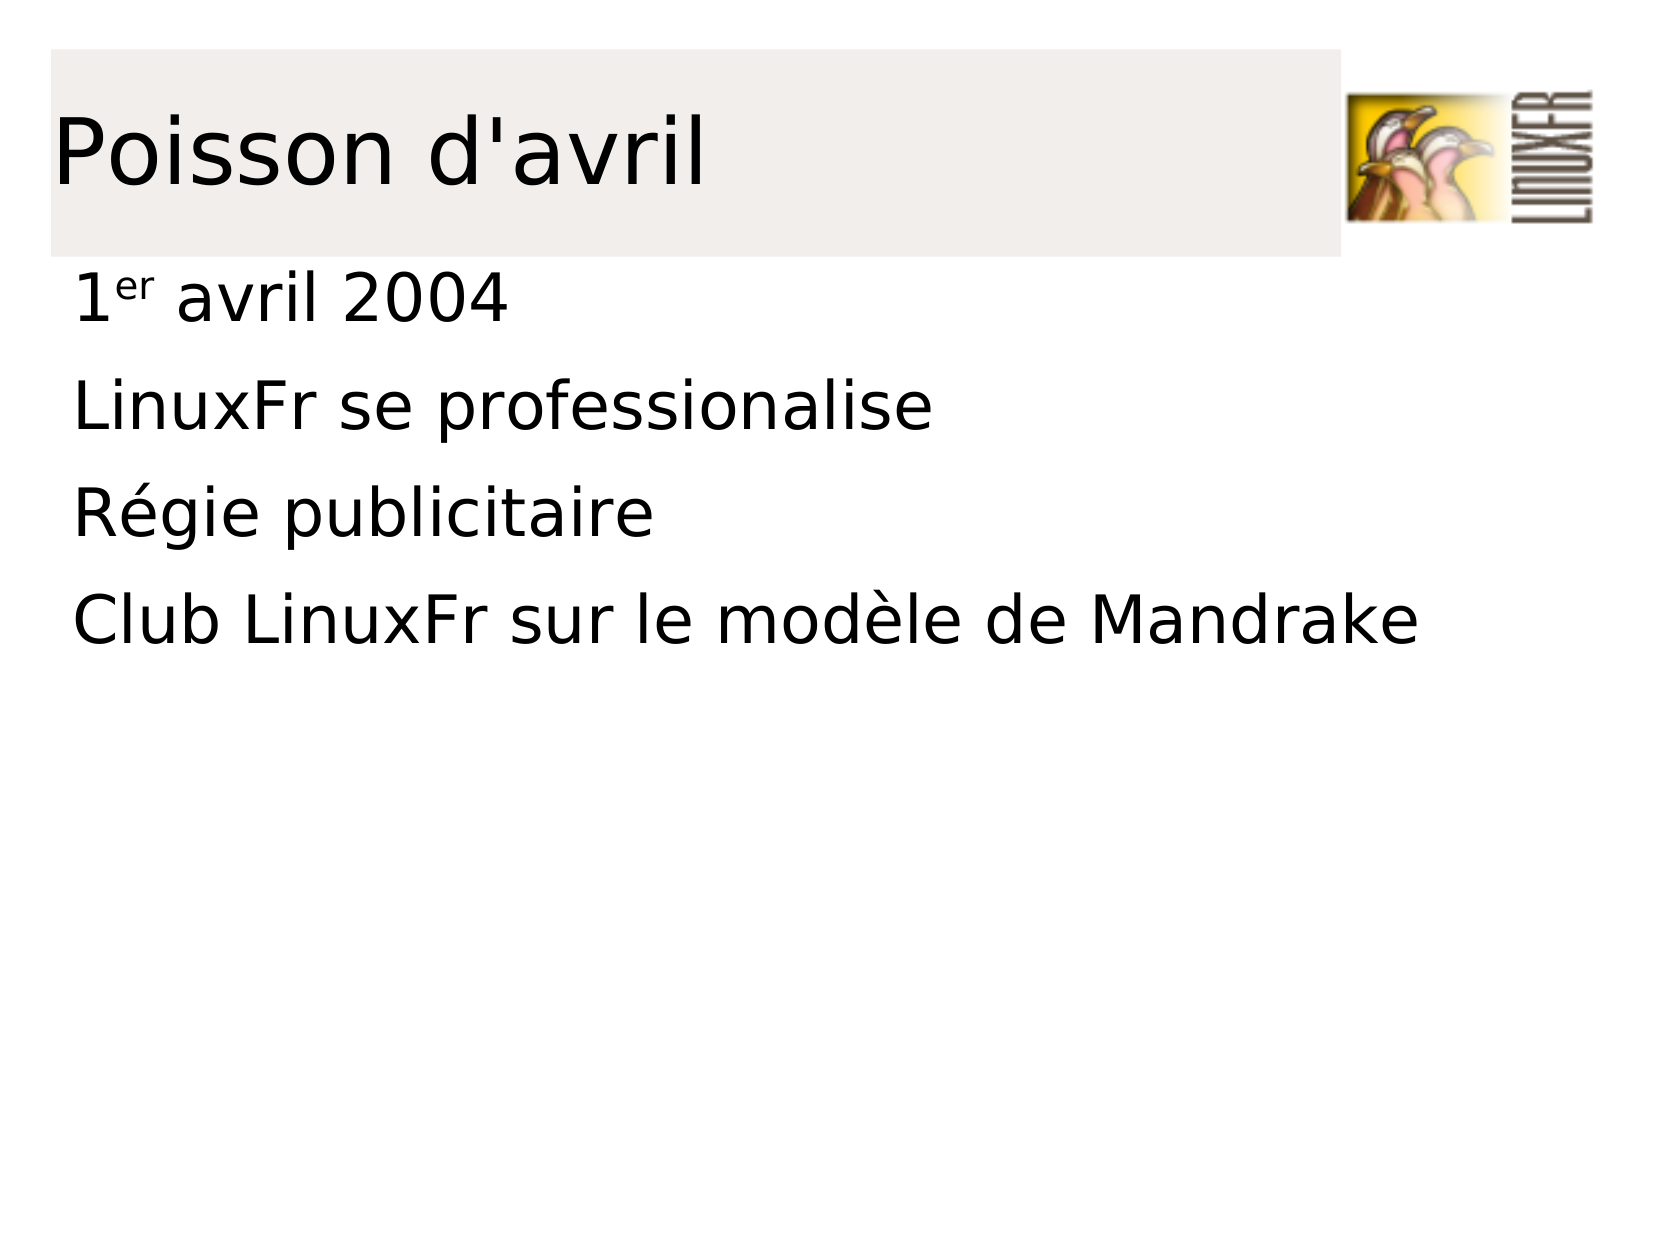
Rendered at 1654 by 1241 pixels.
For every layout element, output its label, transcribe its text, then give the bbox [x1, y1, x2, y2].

list 1er avril 2004 LinuxFr se professionalise Régie publicitaire Club LinuxFr sur le modèle de Mandrake [54, 259, 1628, 1103]
picture [1342, 88, 1601, 229]
title Poisson d'avril [51, 49, 1342, 257]
